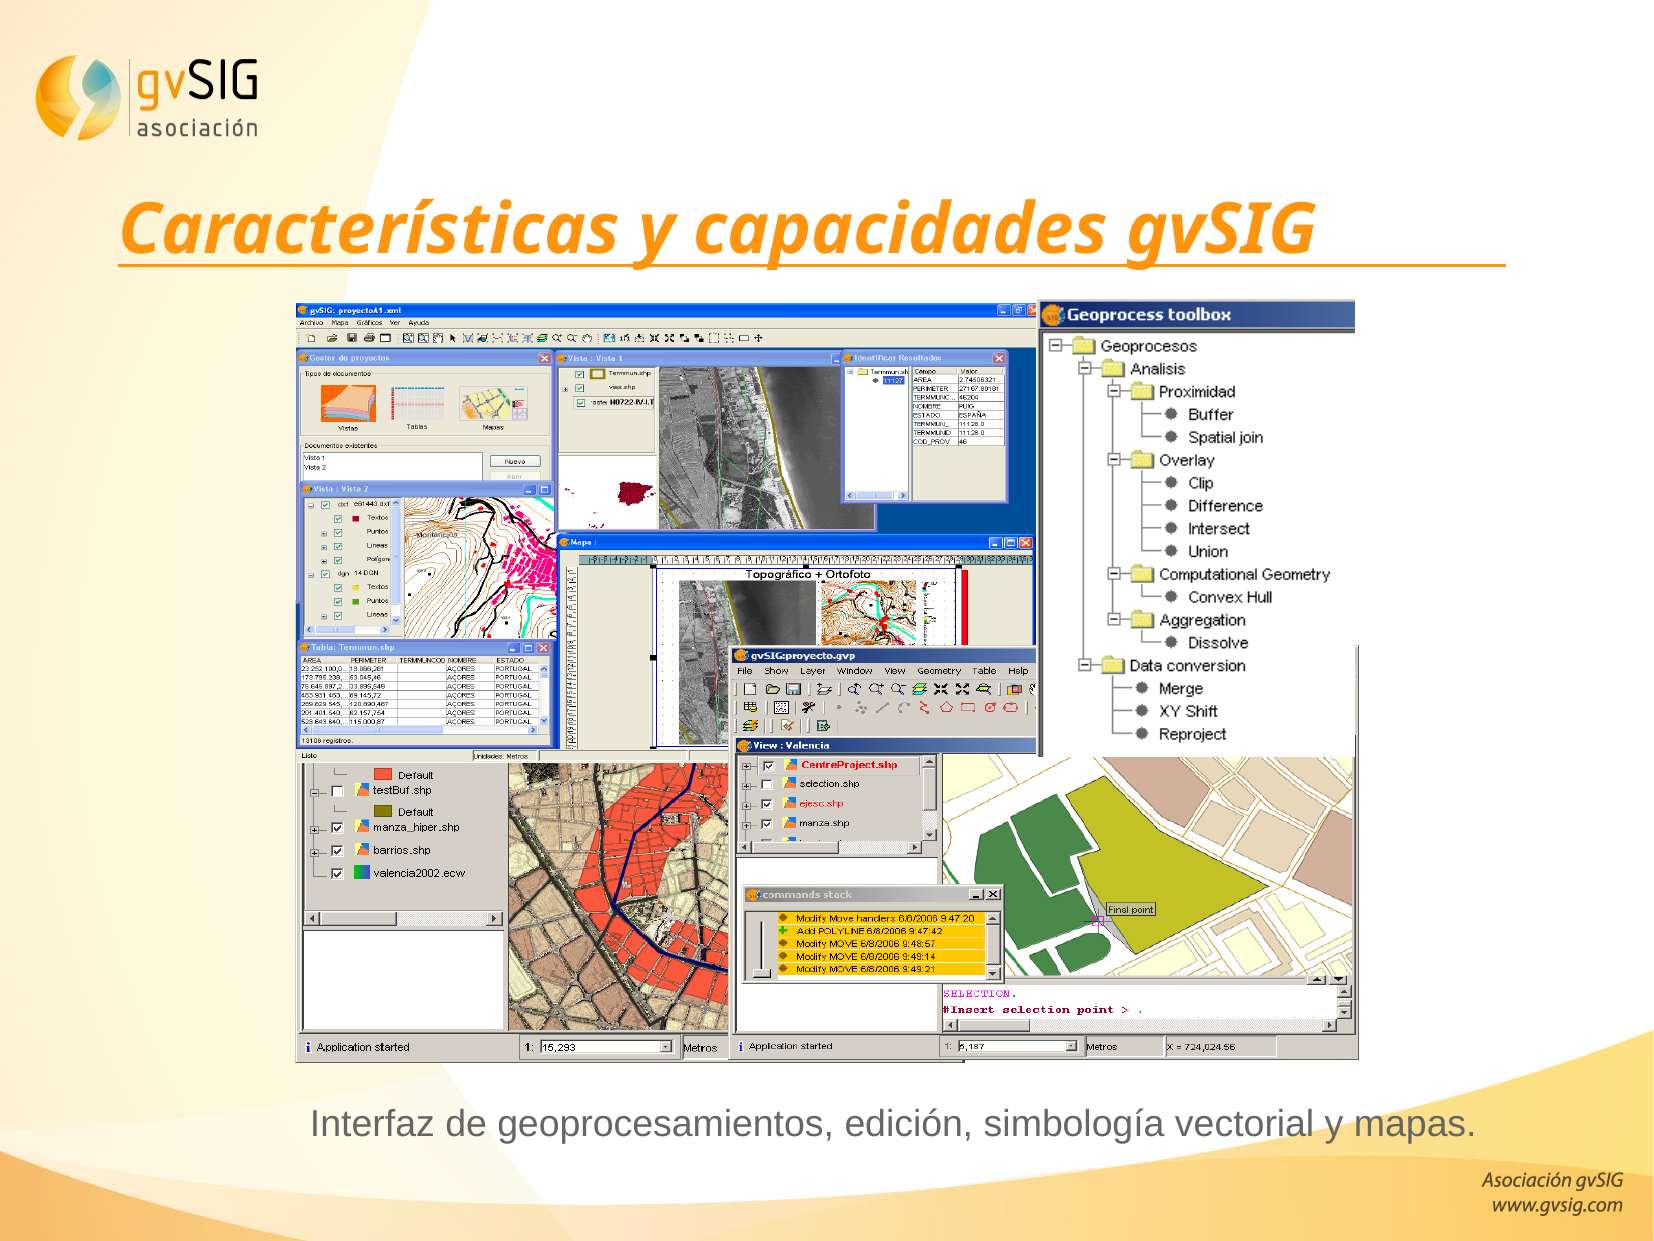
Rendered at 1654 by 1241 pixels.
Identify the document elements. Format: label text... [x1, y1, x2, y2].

picture [0, 0, 1654, 1241]
title Características y capacidades gvSIG [118, 177, 1654, 276]
text_box Interfaz de geoprocesamientos, edición, simbología vectorial y mapas. [295, 1094, 1506, 1152]
